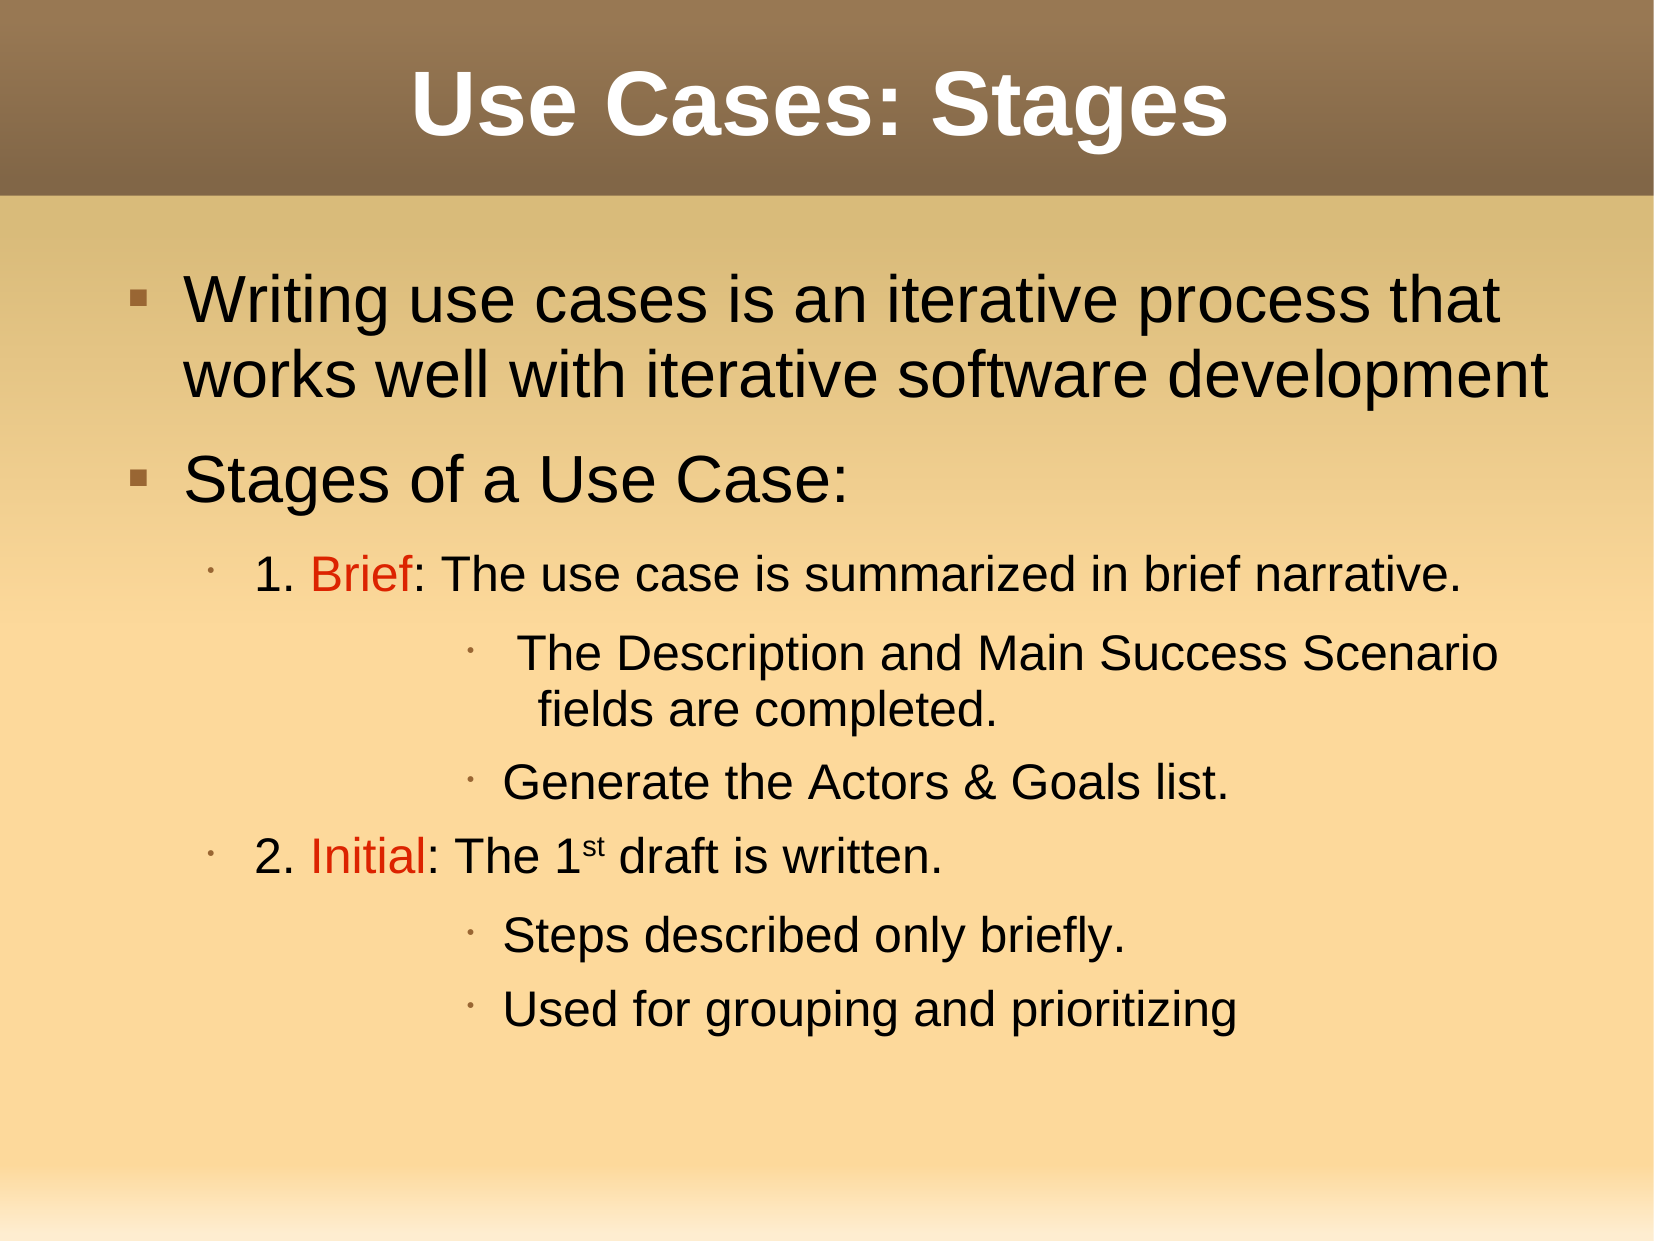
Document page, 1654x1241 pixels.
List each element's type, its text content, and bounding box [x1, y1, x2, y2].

list Writing use cases is an iterative process that works well with iterative software development Stages of a Use Case: 1. Brief: The use case is summarized in brief narrative. The Description and Main Success Scenario fields are completed. Generate the Actors & Goals list. 2. Initial: The 1st draft is written. Steps described only briefly. Used for grouping and prioritizing [112, 262, 1601, 1217]
title Use Cases: Stages [76, 7, 1565, 200]
picture [0, 0, 1654, 1241]
